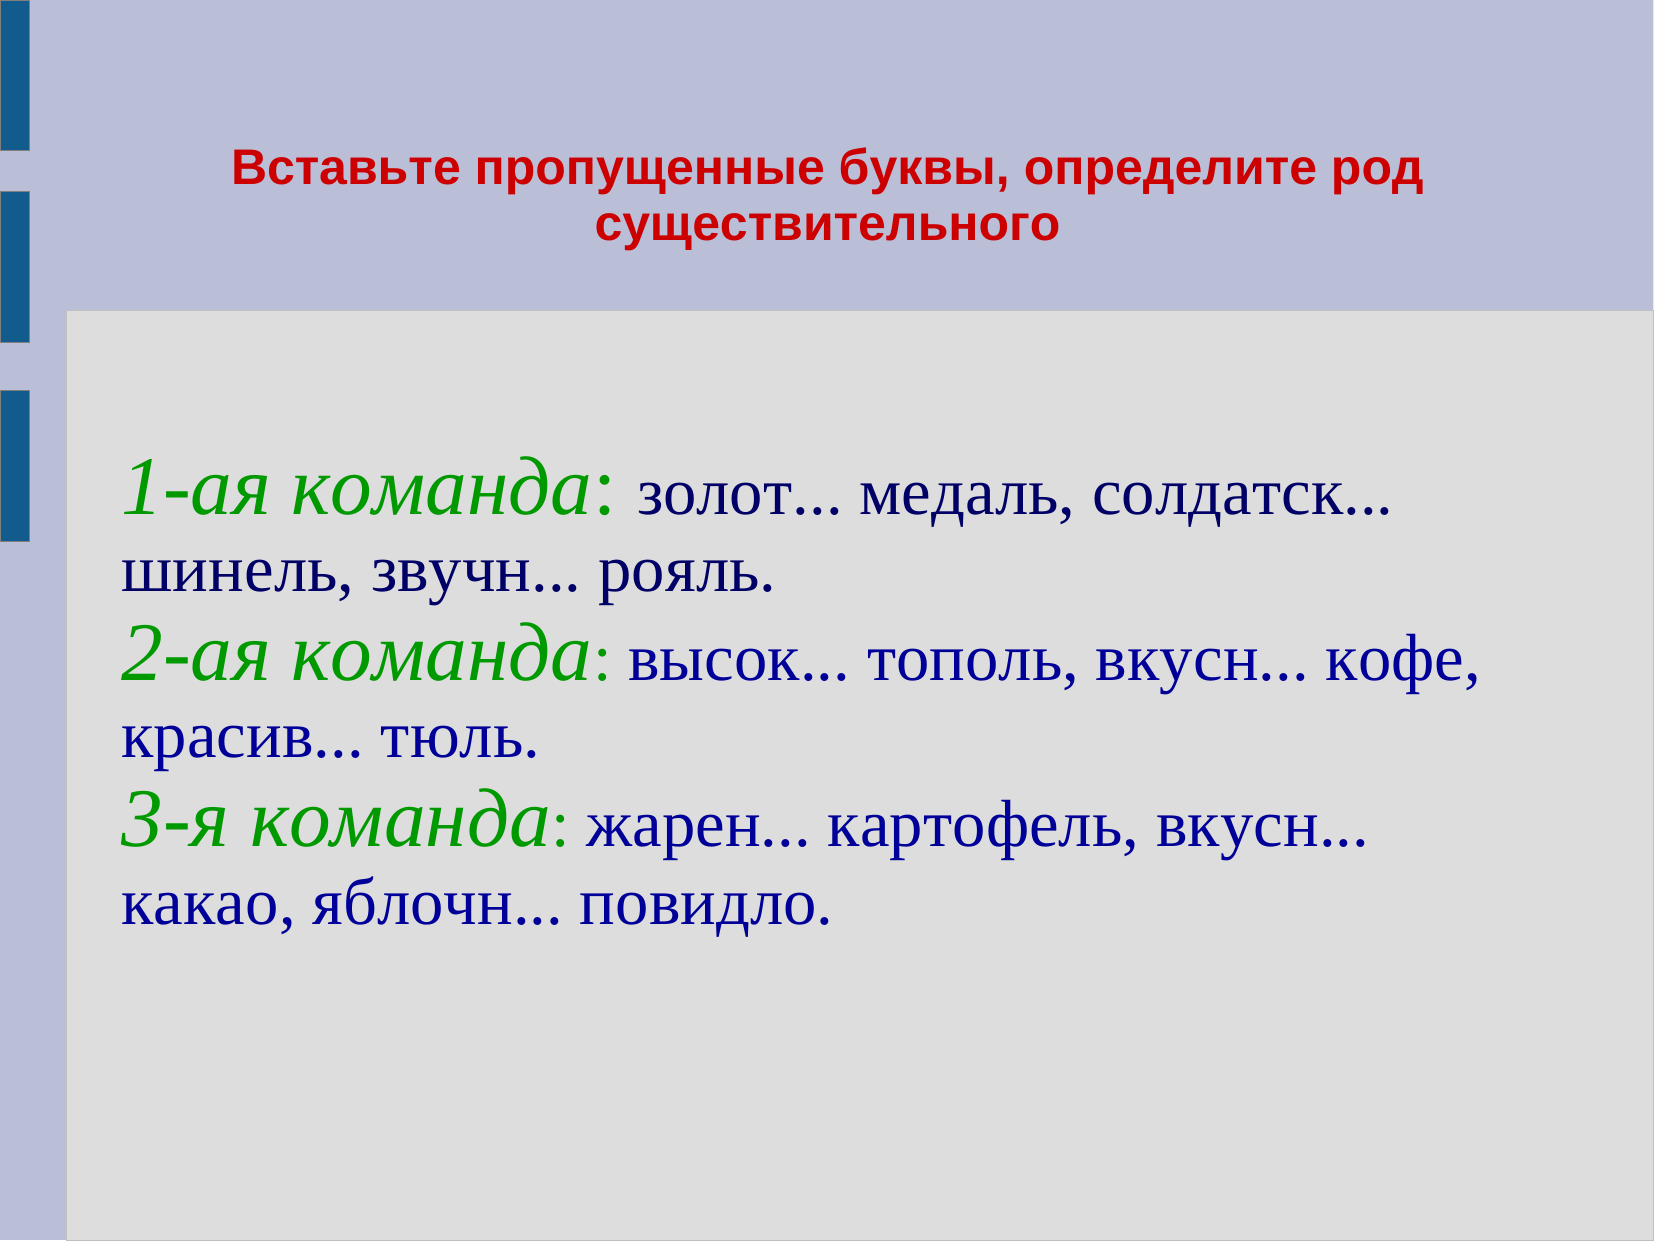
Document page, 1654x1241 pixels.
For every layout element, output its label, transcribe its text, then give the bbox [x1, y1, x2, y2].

title Вставьте пропущенные буквы, определите род существительного [121, 91, 1534, 299]
subtitle 1-ая команда: золот... медаль, солдатск... шинель, звучн... рояль. 2-ая команда: высок... тополь, вкусн... кофе, красив... тюль. 3-я команда: жарен... картофель, вкусн... какао, яблочн... повидло. [121, 344, 1534, 1127]
